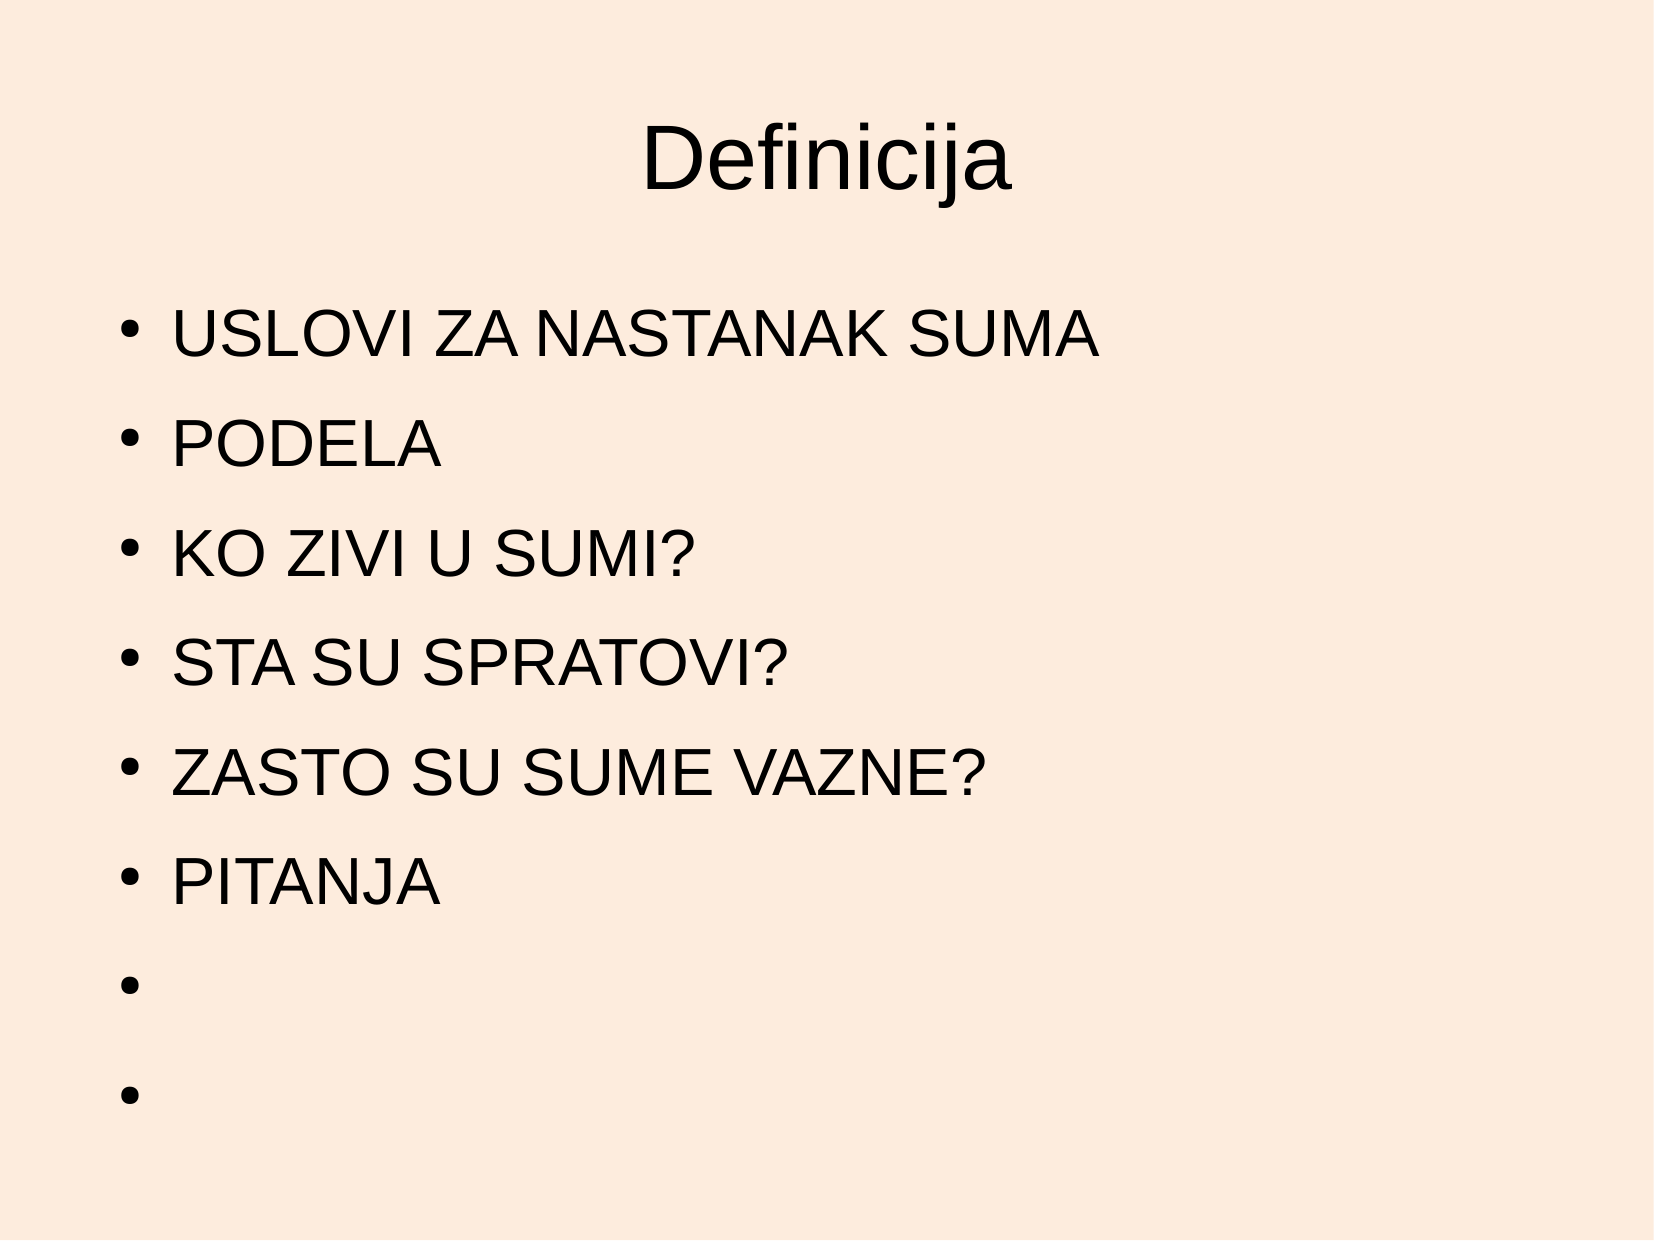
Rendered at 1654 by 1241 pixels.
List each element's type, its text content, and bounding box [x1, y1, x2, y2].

title Definicija [82, 49, 1571, 257]
list USLOVI ZA NASTANAK SUMA PODELA KO ZIVI U SUMI? STA SU SPRATOVI? ZASTO SU SUME VAZNE? PITANJA [82, 290, 1571, 1109]
